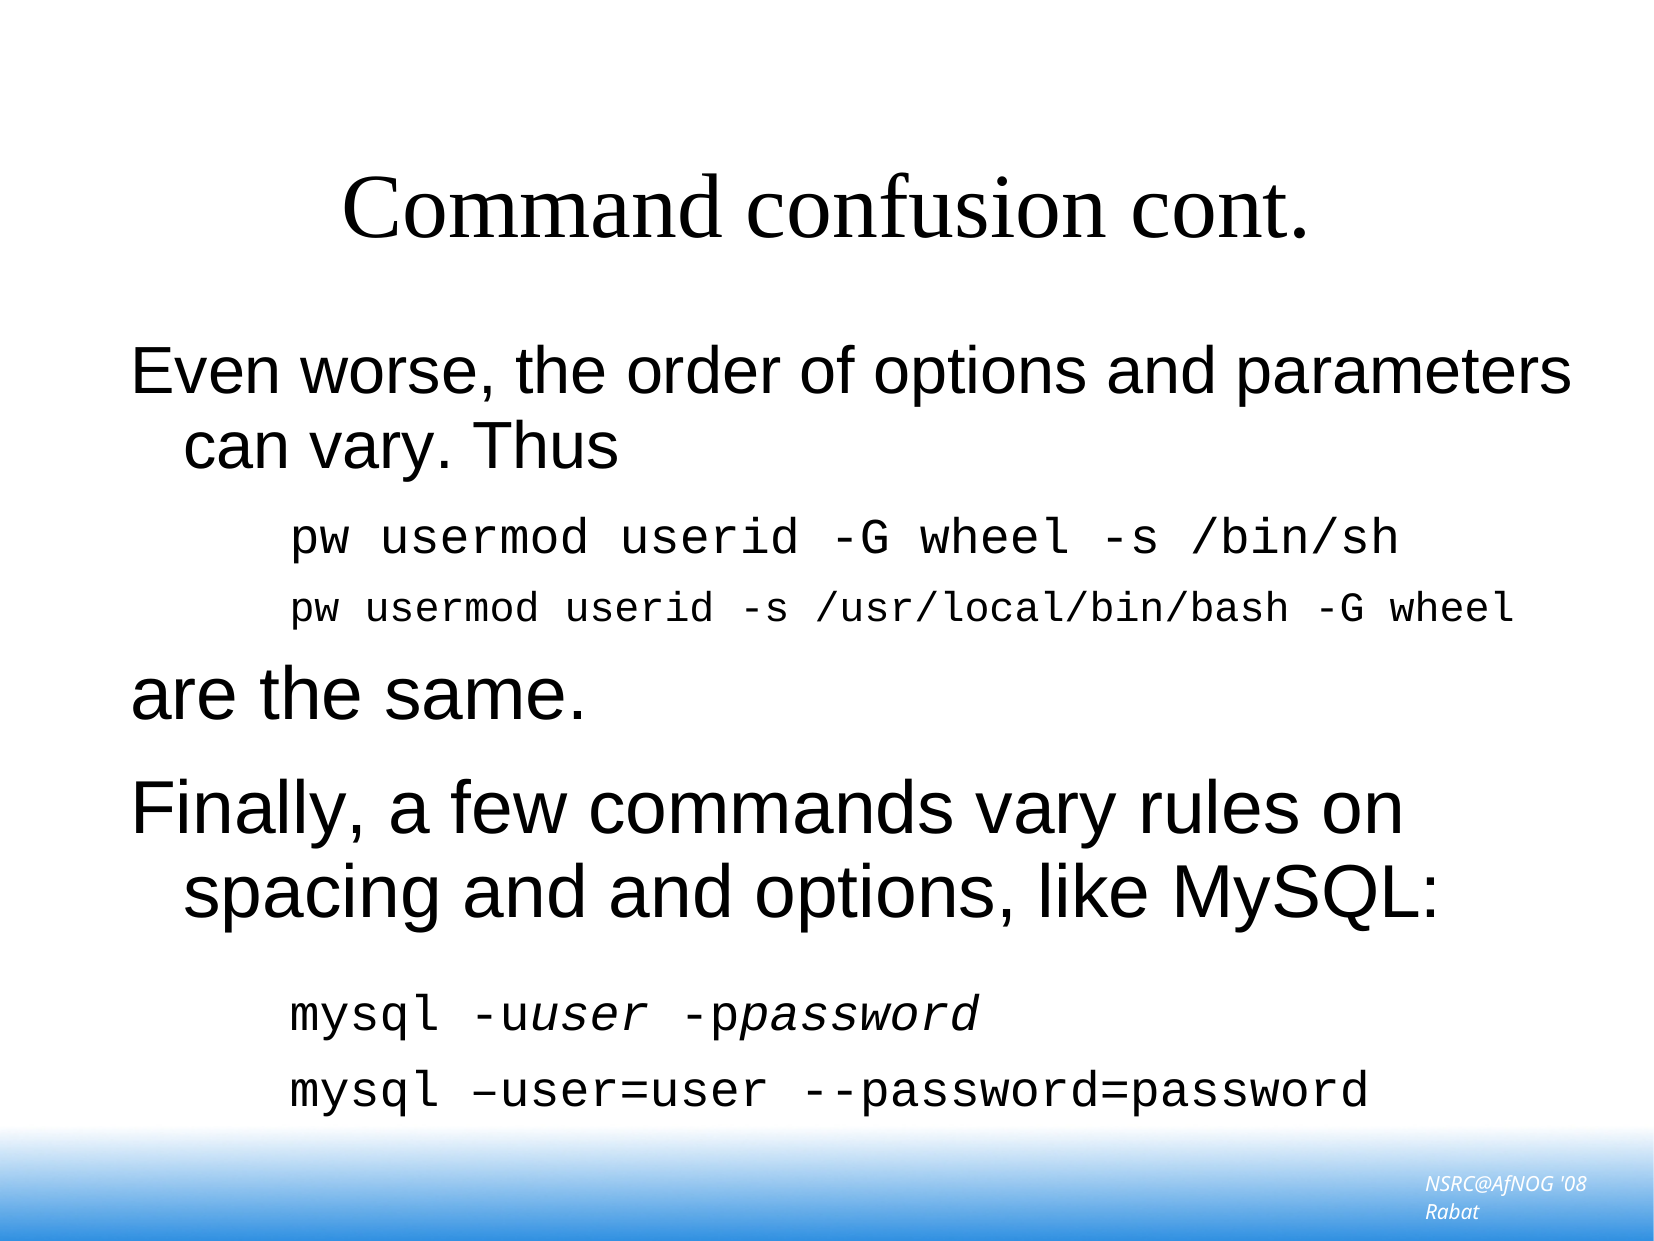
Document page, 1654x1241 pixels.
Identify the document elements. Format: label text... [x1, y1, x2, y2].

title Command confusion cont. [121, 102, 1534, 310]
list Even worse, the order of options and parameters can vary. Thus pw usermod userid -G wheel -s /bin/sh pw usermod userid -s /usr/local/bin/bash -G wheel are the same. Finally, a few commands vary rules on spacing and and options, like MySQL: mysql -uuser -ppassword mysql –user=user --password=password [112, 332, 1576, 1163]
picture [0, 1124, 1654, 1241]
